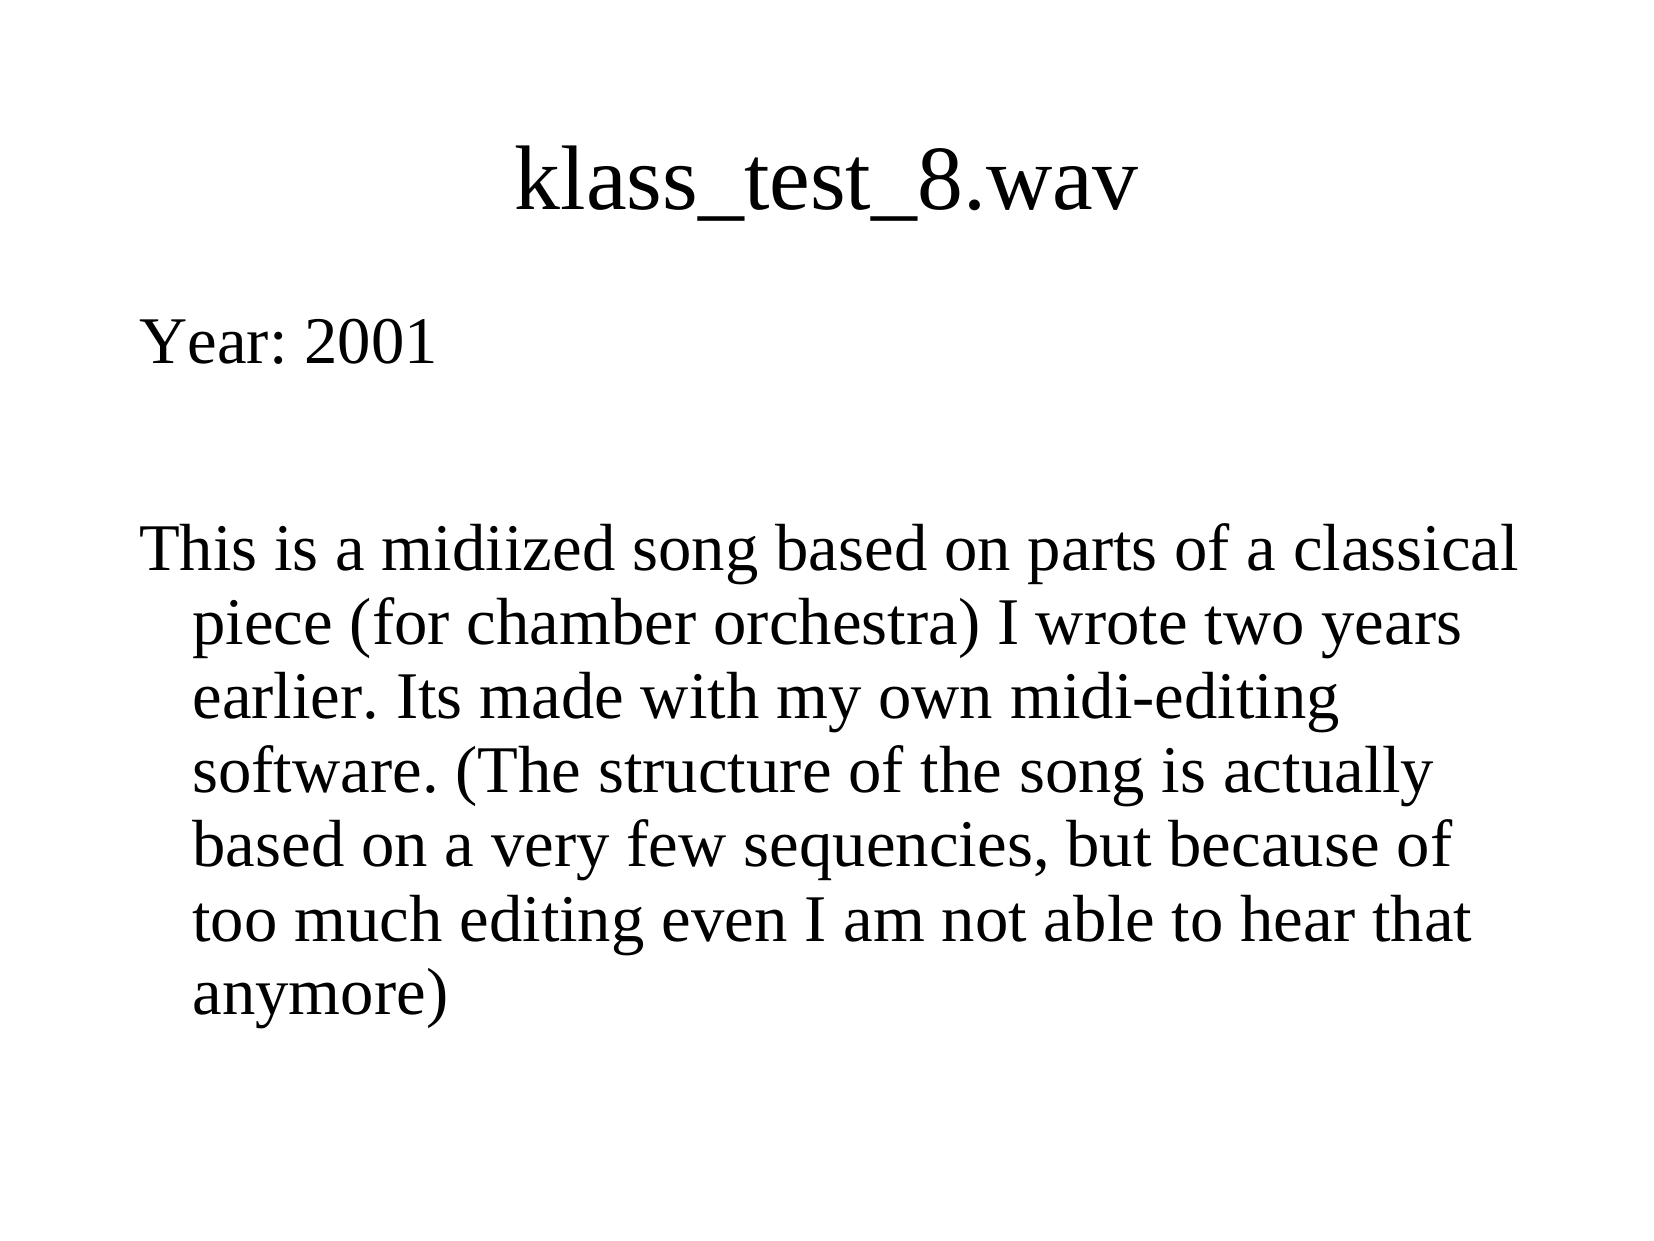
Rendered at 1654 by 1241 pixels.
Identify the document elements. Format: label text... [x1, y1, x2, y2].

list Year: 2001 This is a midiized song based on parts of a classical piece (for chamber orchestra) I wrote two years earlier. Its made with my own midi-editing software. (The structure of the song is actually based on a very few sequencies, but because of too much editing even I am not able to hear that anymore) [121, 304, 1534, 1241]
title klass_test_8.wav [121, 47, 1534, 304]
